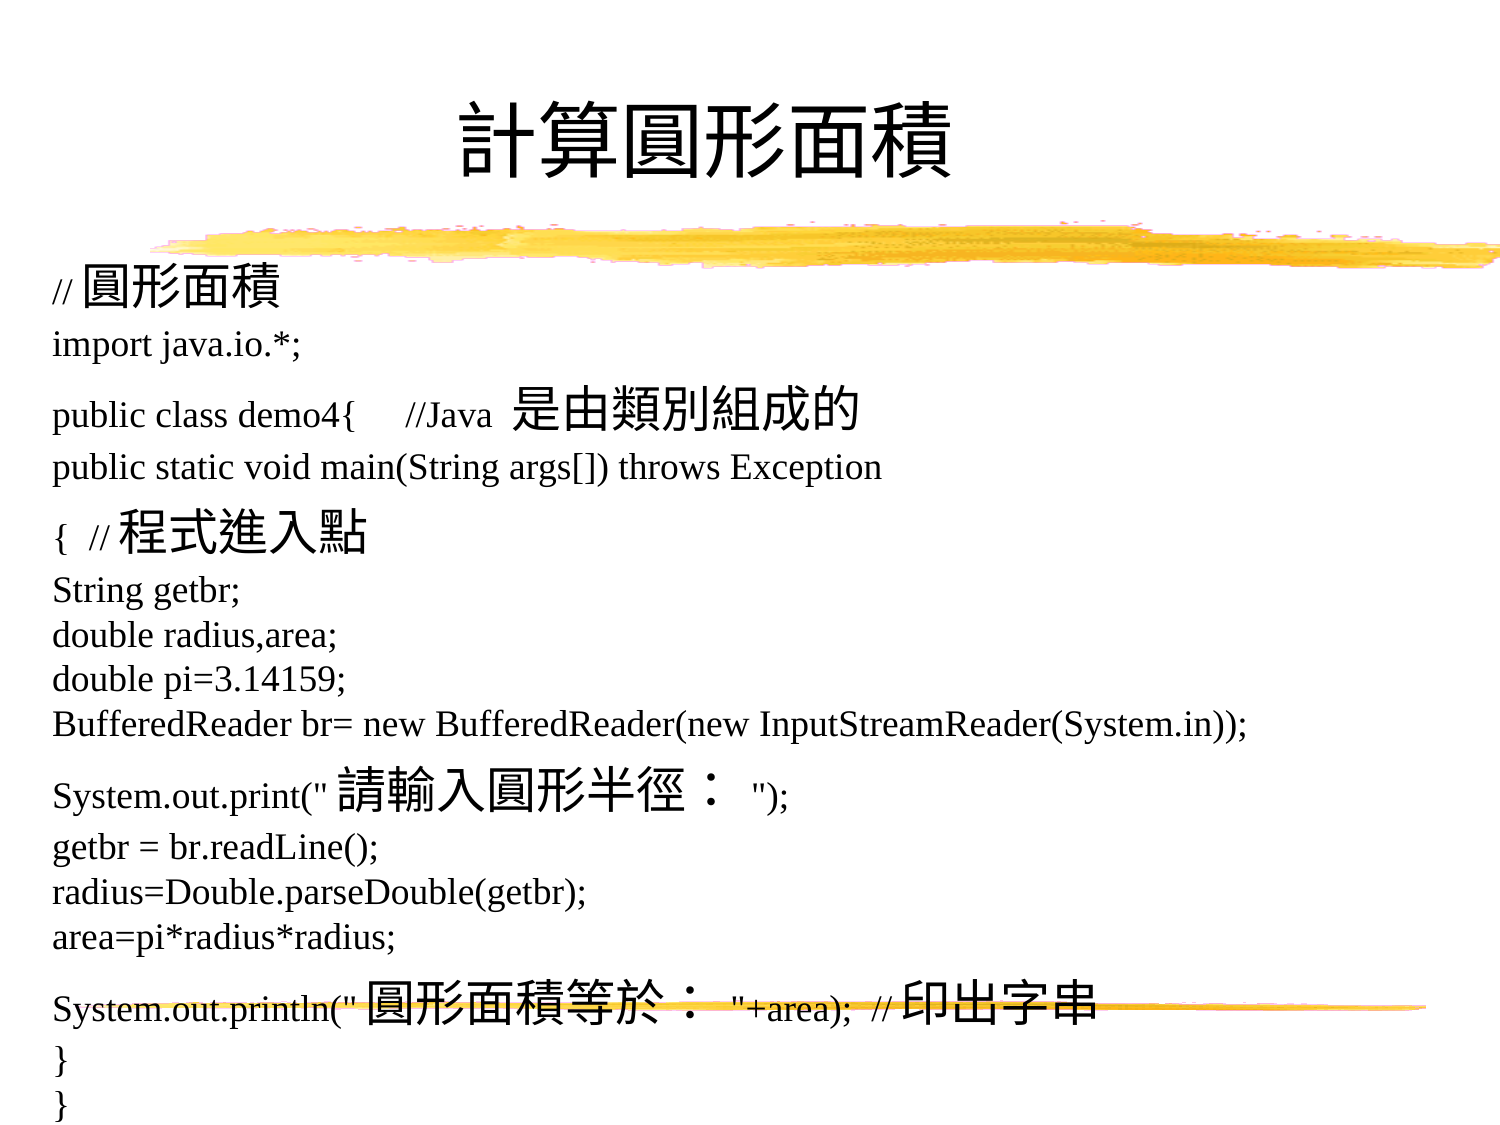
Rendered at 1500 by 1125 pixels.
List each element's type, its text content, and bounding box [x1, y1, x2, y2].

picture [150, 215, 1500, 279]
title 計算圓形面積 [66, 35, 1342, 226]
text_box //圓形面積 import java.io.*; public class demo4{ //Java 是由類別組成的 public static void main(String args[]) throws Exception { //程式進入點 String getbr; double radius,area; double pi=3.14159; BufferedReader br= new BufferedReader(new InputStreamReader(System.in)); System.out.print("請輸入圓形半徑："); getbr = br.readLine(); radius=Double.parseDouble(getbr); area=pi*radius*radius; System.out.println("圓形面積等於："+area); //印出字串 } } [52, 240, 1433, 1125]
